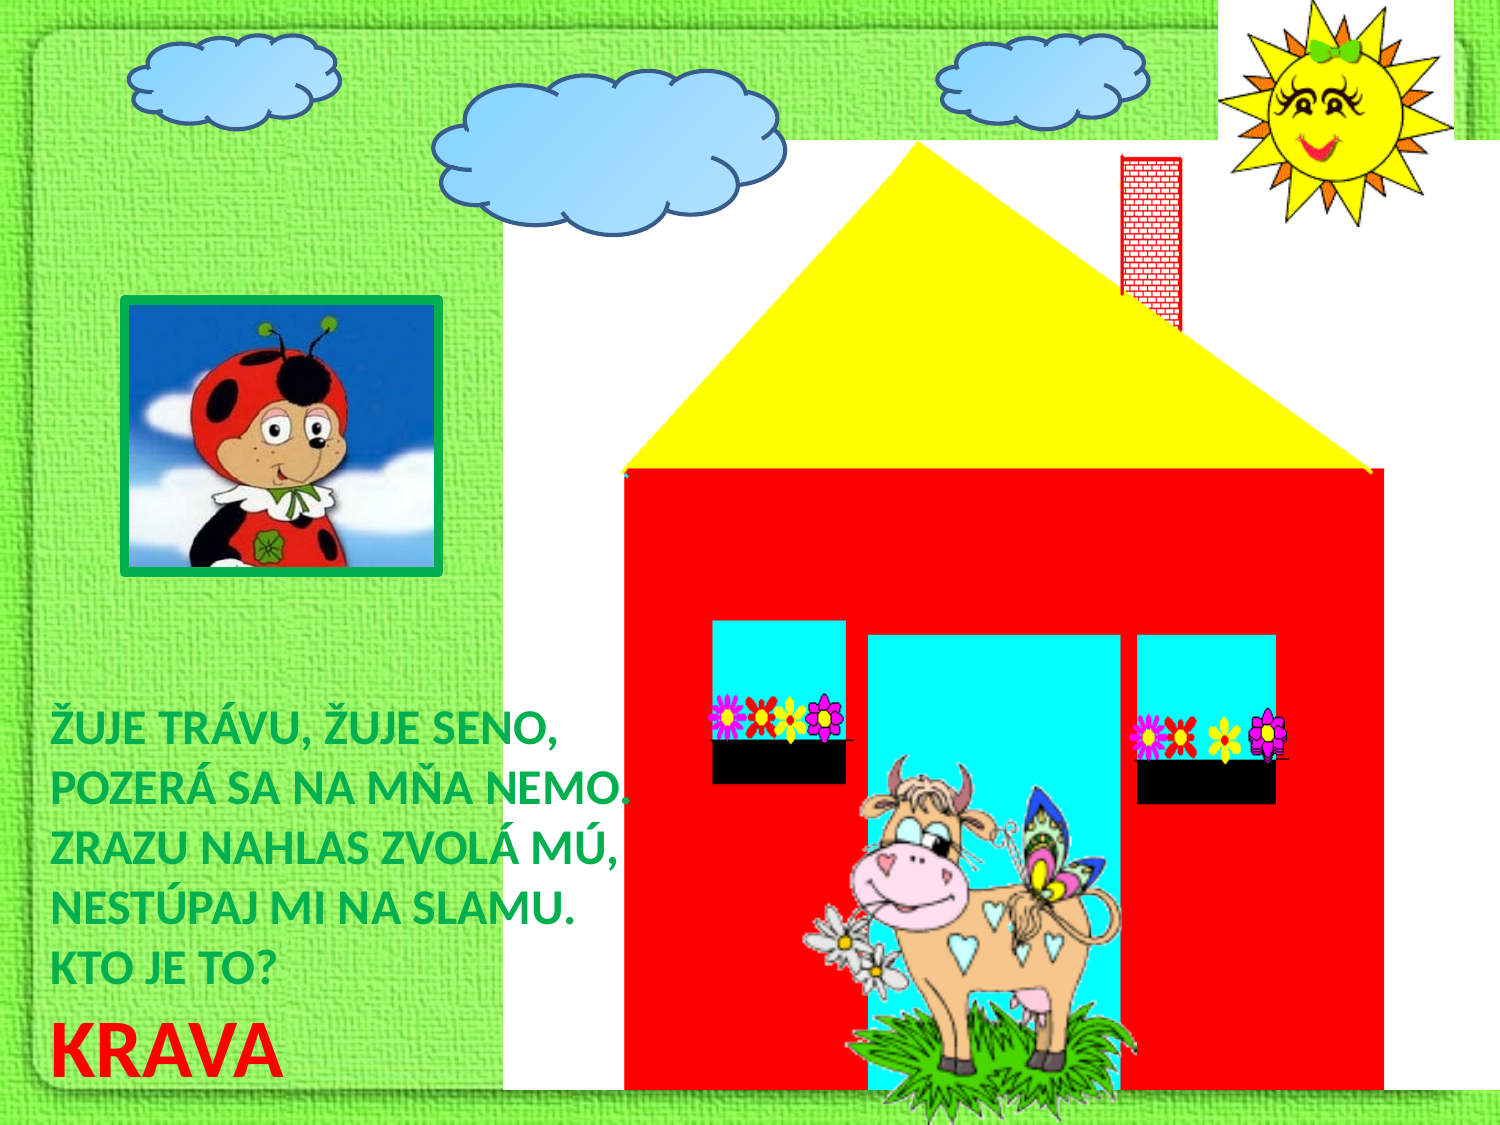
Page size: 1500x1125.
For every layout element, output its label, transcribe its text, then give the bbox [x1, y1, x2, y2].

picture [503, 0, 1500, 1125]
text_box [433, 70, 786, 236]
text_box ŽUJE TRÁVU, ŽUJE SENO, POZERÁ SA NA MŇA NEMO. ZRAZU NAHLAS ZVOLÁ MÚ, NESTÚPAJ MI NA SLAMU. KTO JE TO? KRAVA [35, 687, 668, 1102]
text_box [937, 35, 1149, 130]
text_box [128, 35, 340, 130]
picture [128, 304, 434, 568]
